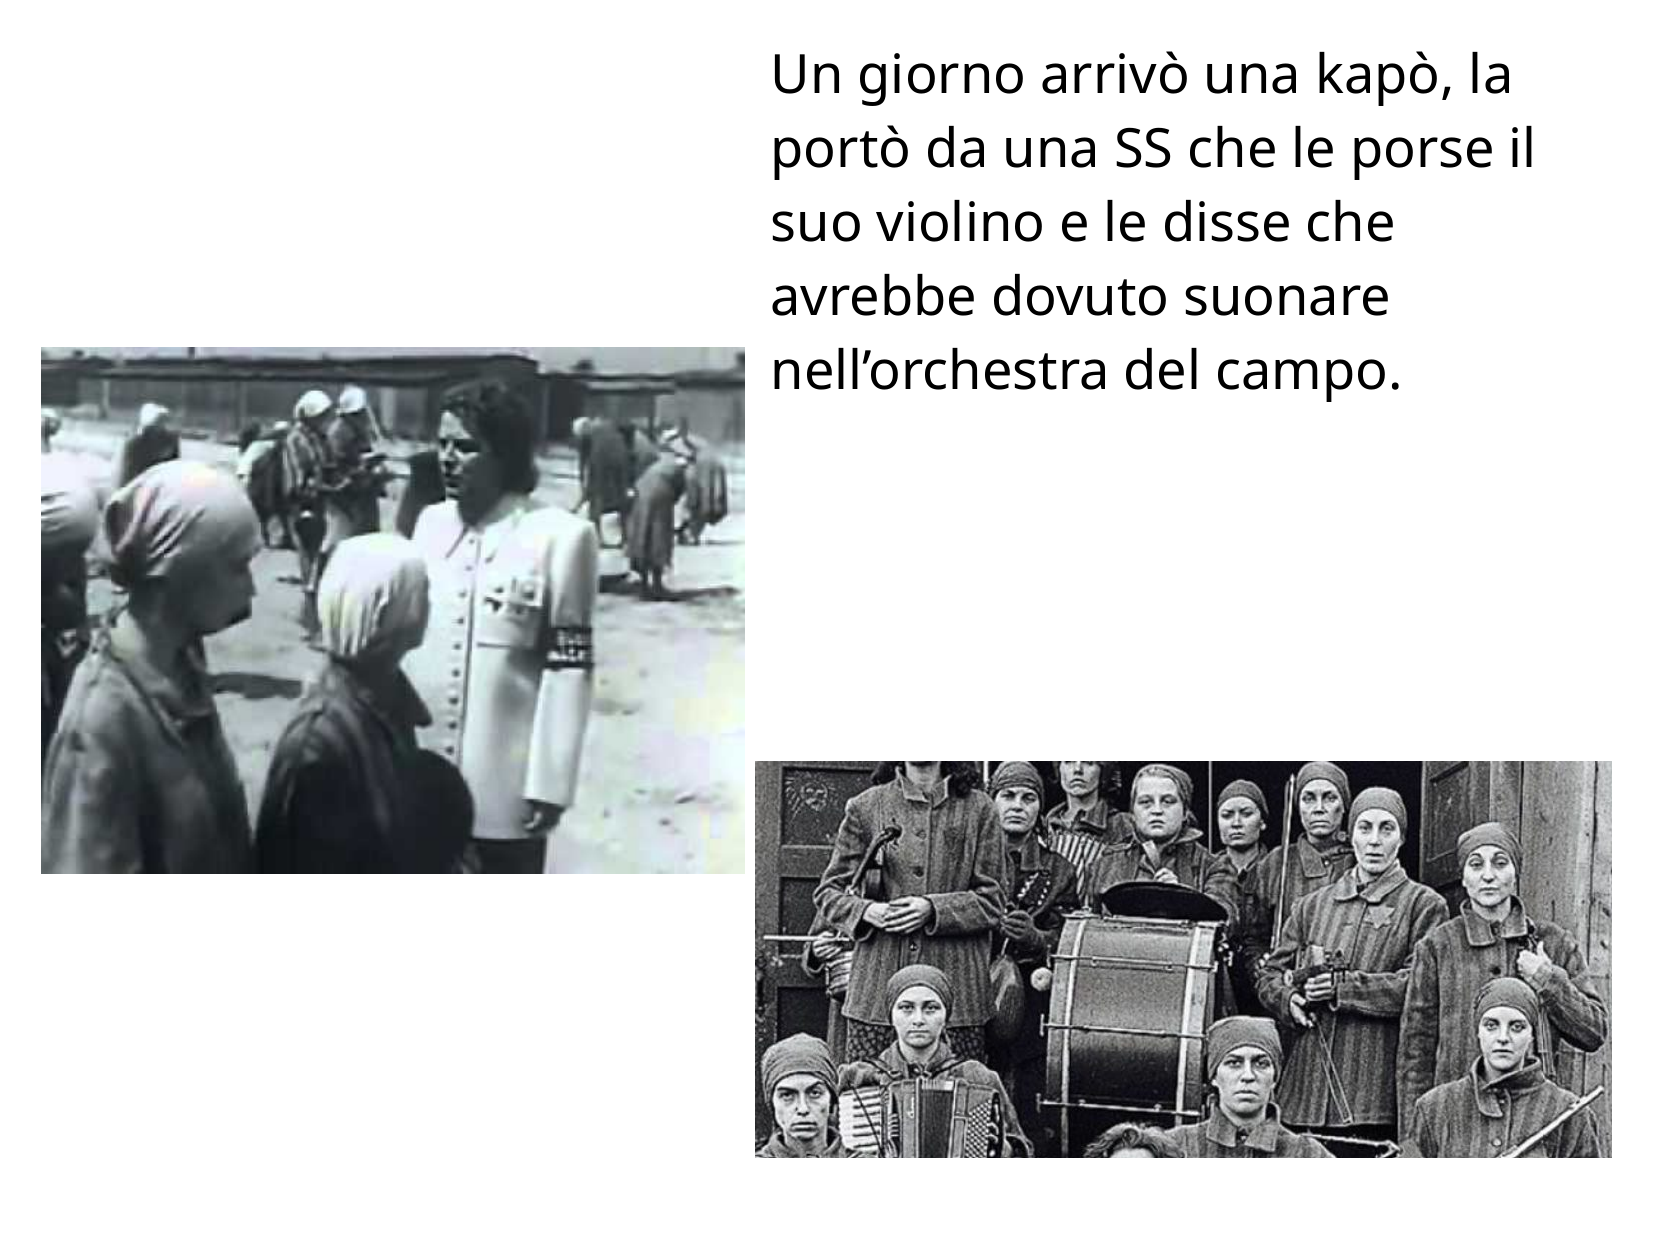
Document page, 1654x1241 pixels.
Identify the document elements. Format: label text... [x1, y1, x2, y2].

picture [41, 347, 745, 875]
text_box Un giorno arrivò una kapò, la portò da una SS che le porse il suo violino e le disse che avrebbe dovuto suonare nell’orchestra del campo. [755, 27, 1612, 516]
picture [755, 761, 1612, 1158]
